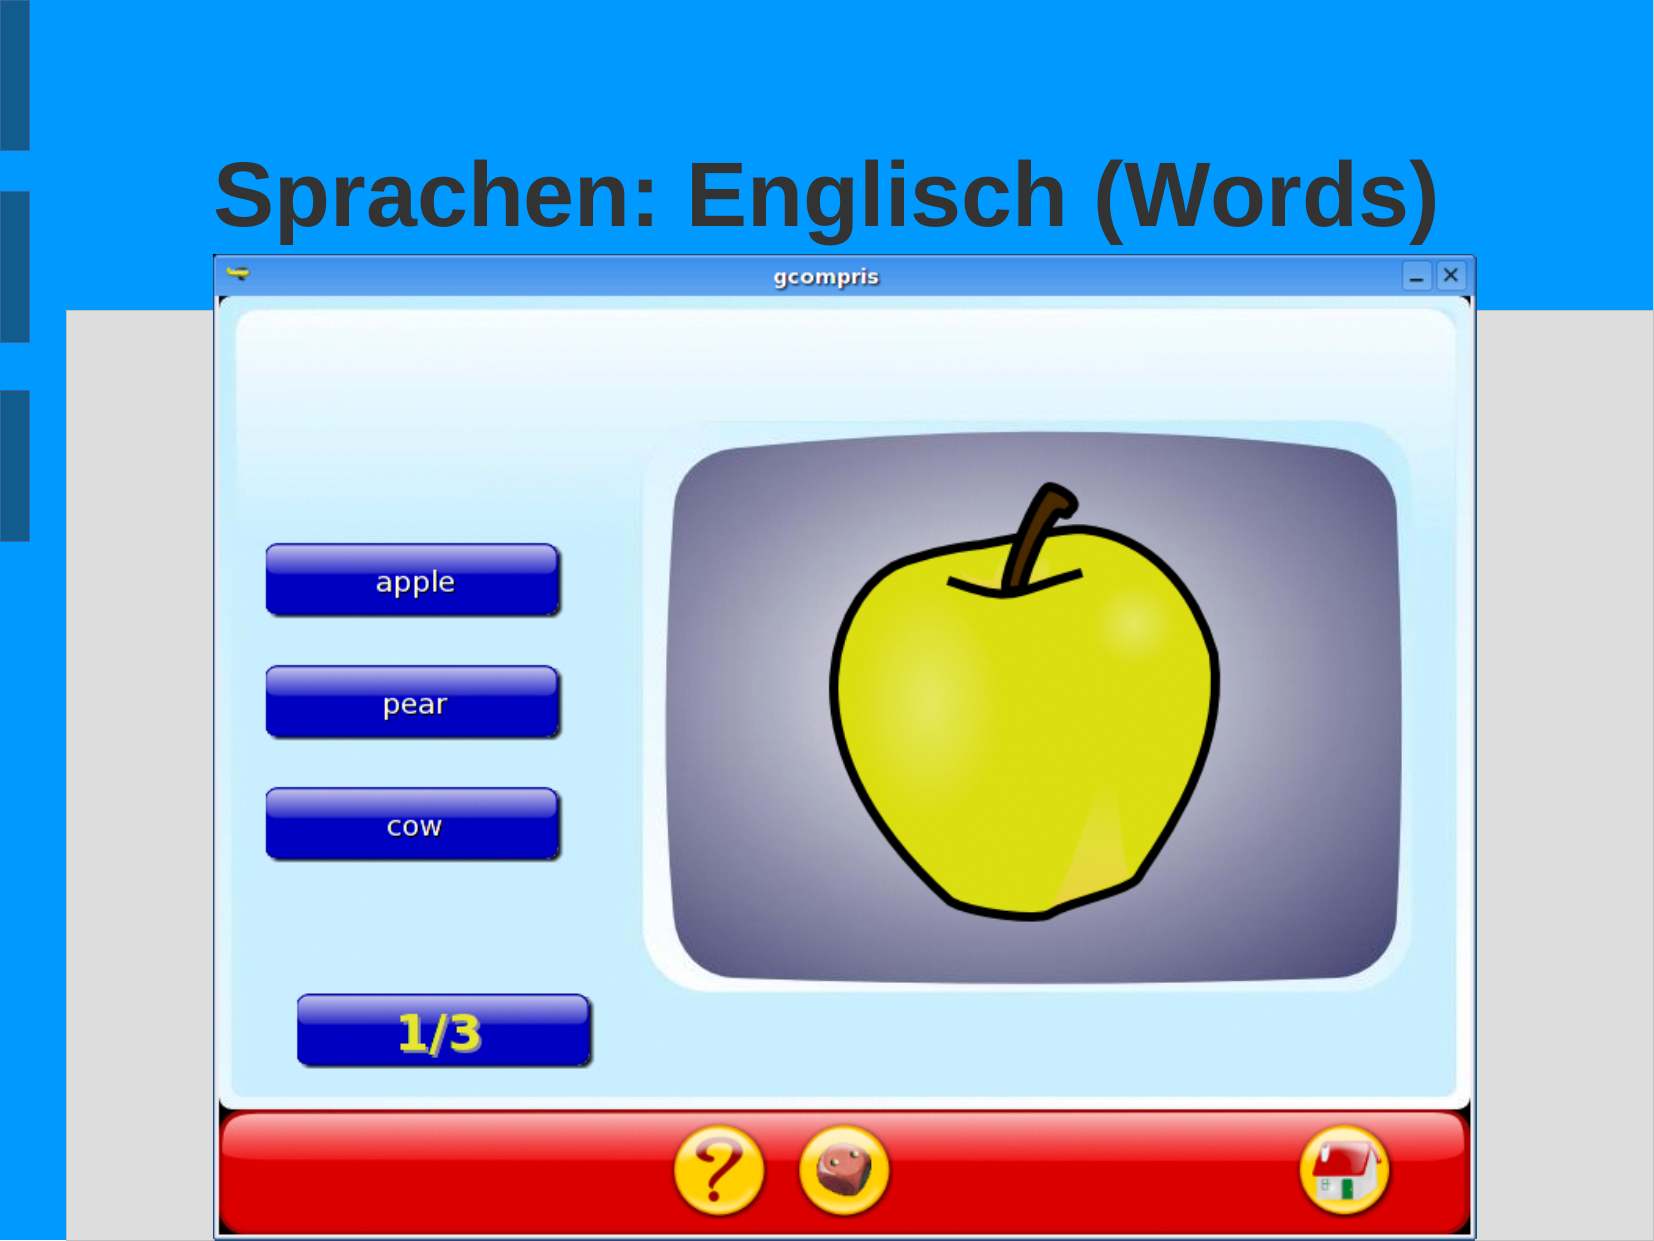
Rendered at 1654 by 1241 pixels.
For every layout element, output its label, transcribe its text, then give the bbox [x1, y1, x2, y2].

picture [213, 254, 1477, 1241]
title Sprachen: Englisch (Words) [121, 91, 1534, 299]
